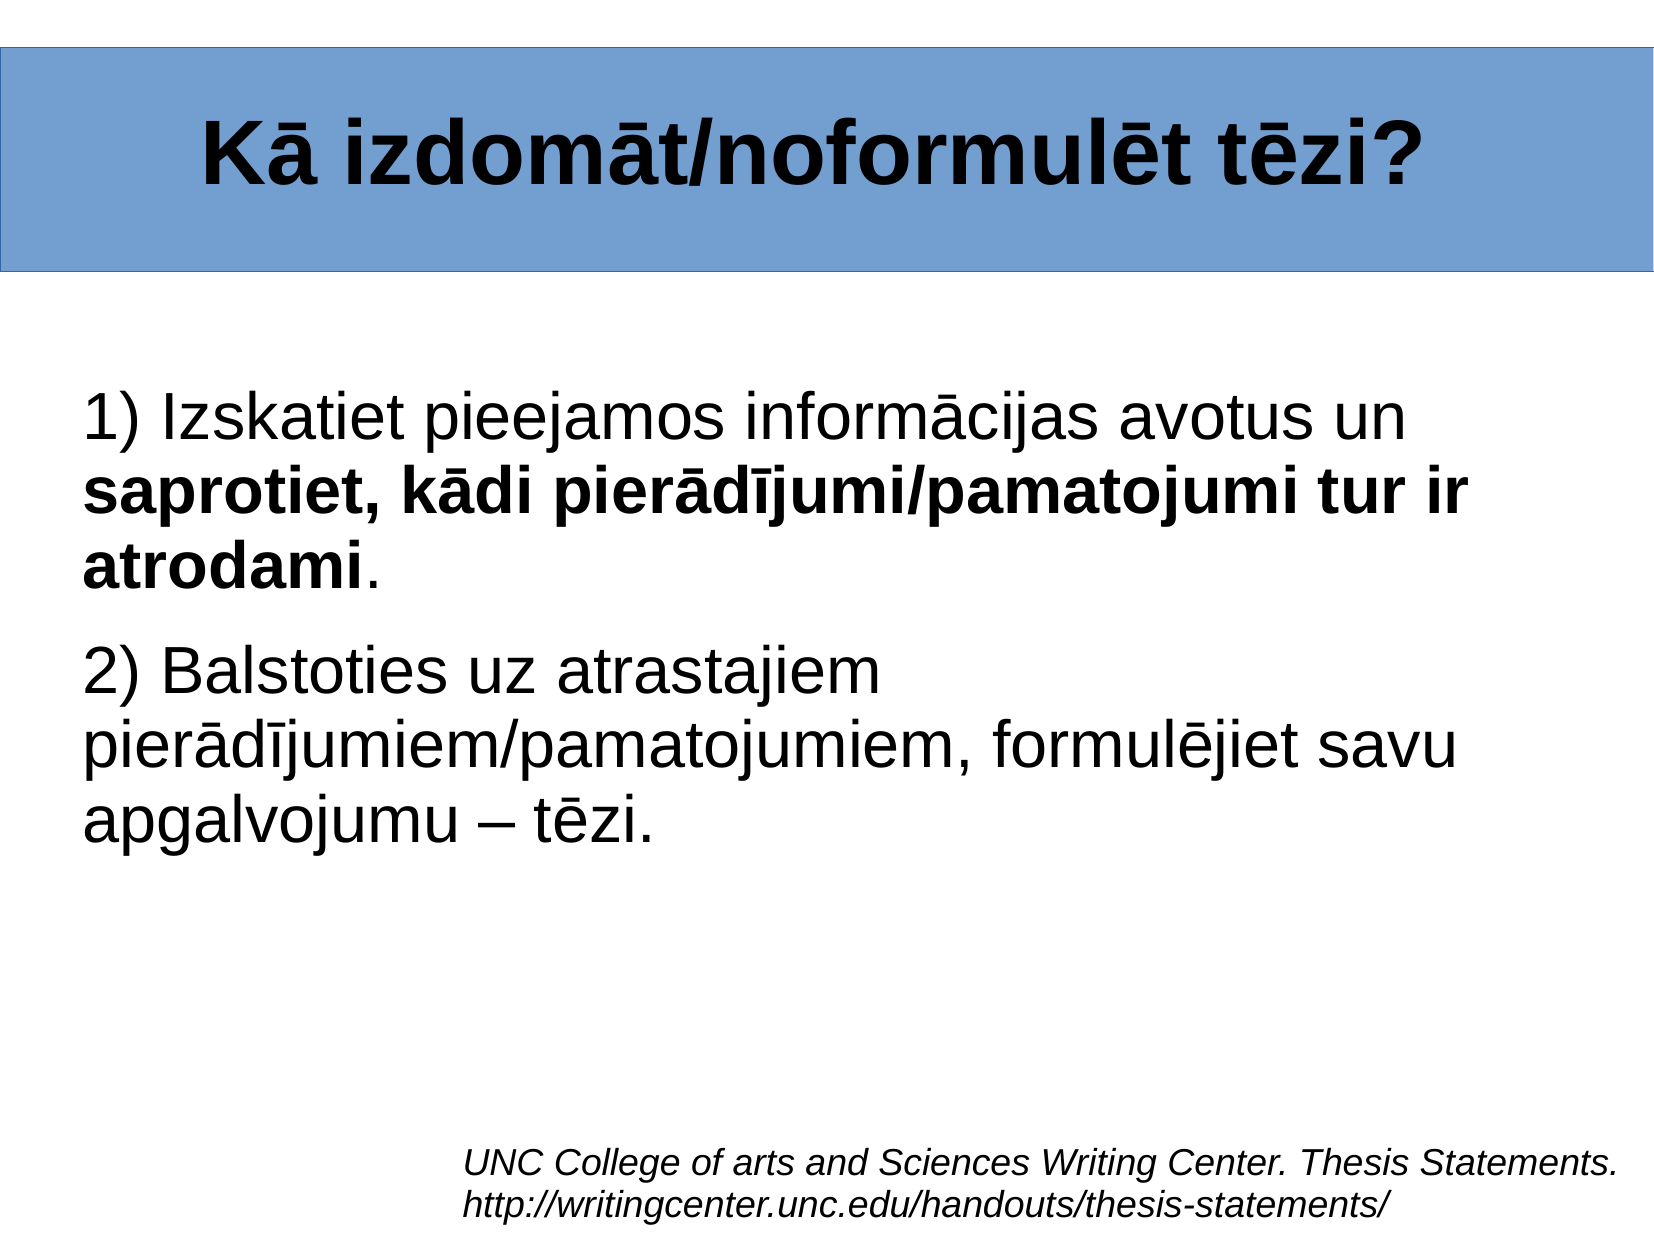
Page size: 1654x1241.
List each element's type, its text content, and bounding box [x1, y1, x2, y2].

title Kā izdomāt/noformulēt tēzi? [82, 49, 1571, 257]
text_box [0, 47, 1654, 272]
list 1) Izskatiet pieejamos informācijas avotus un saprotiet, kādi pierādījumi/pamatojumi tur ir atrodami. 2) Balstoties uz atrastajiem pierādījumiem/pamatojumiem, formulējiet savu apgalvojumu – tēzi. [82, 378, 1619, 1099]
text_box UNC College of arts and Sciences Writing Center. Thesis Statements. http://writingcenter.unc.edu/handouts/thesis-statements/ [447, 1133, 1646, 1233]
